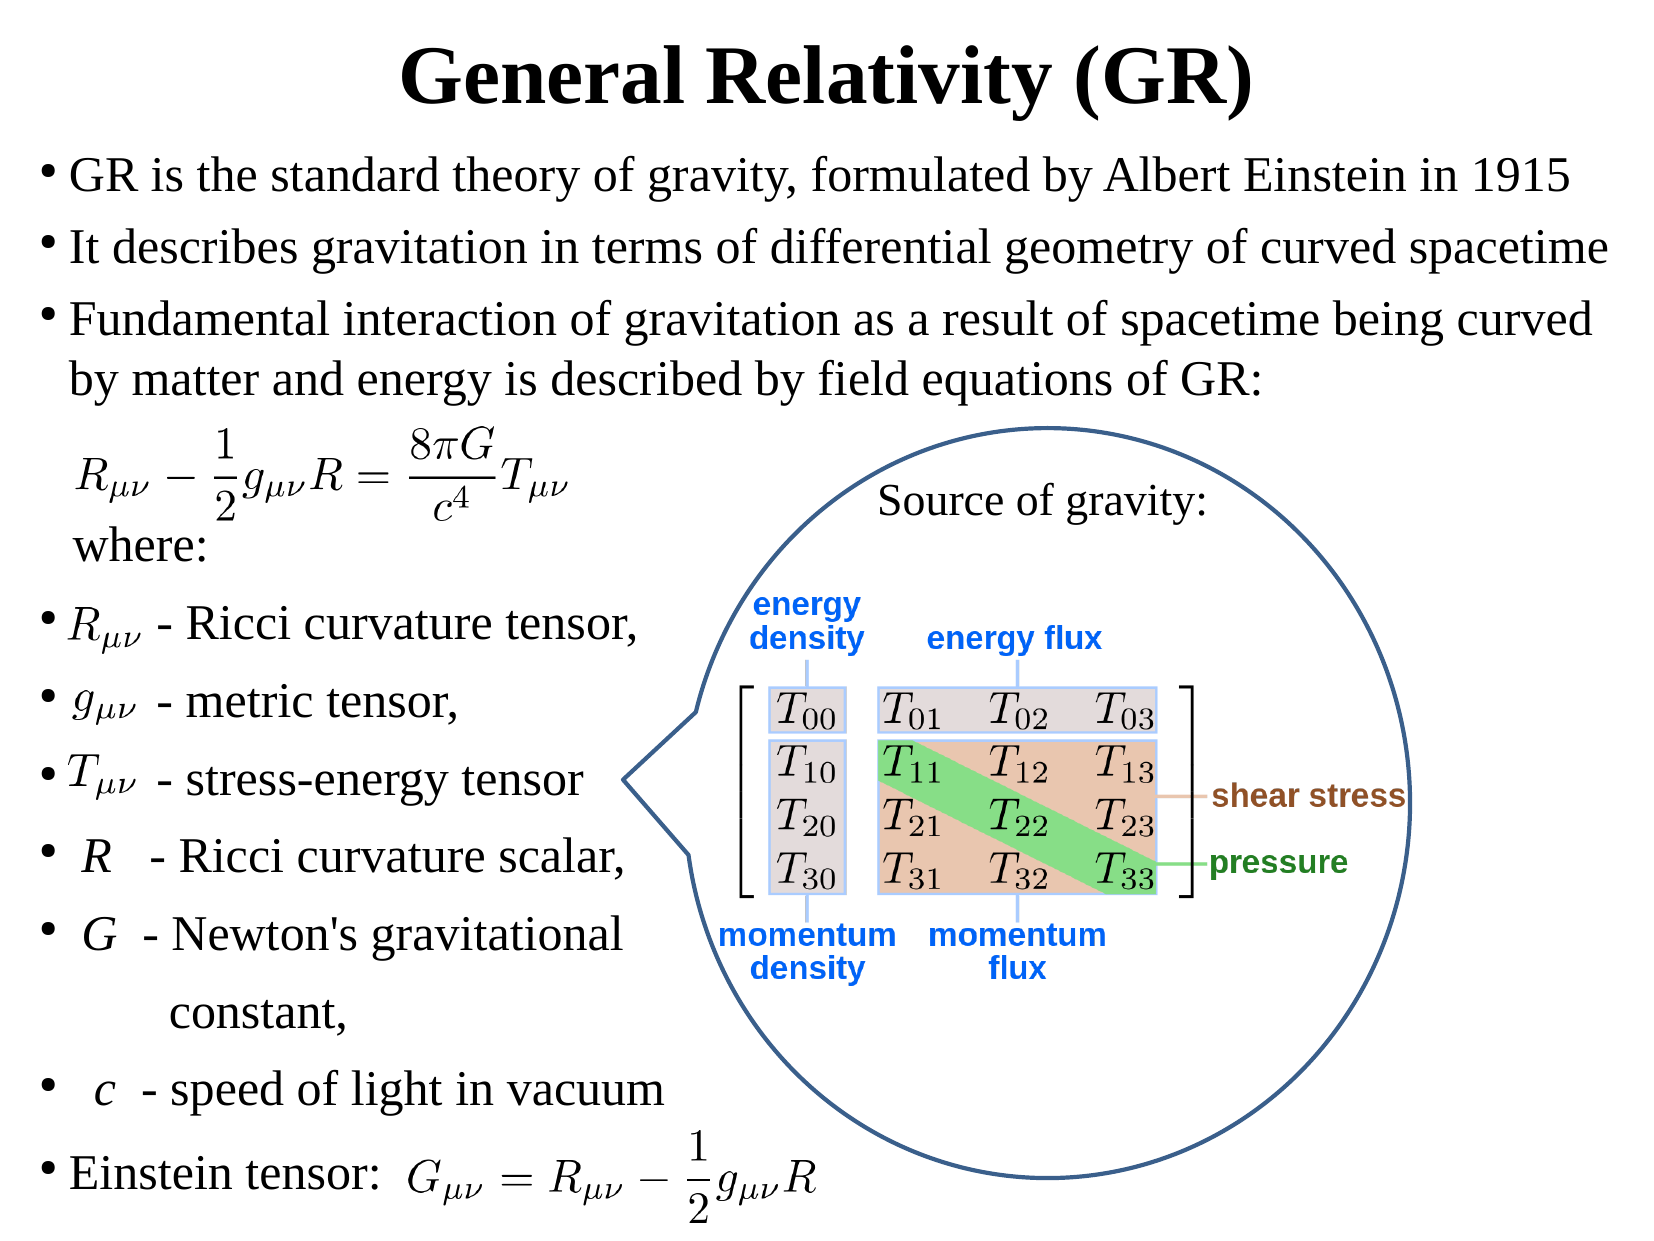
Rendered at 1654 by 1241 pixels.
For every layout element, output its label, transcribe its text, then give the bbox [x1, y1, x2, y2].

picture [67, 607, 141, 654]
picture [708, 944, 734, 998]
title General Relativity (GR) [27, 11, 1626, 130]
picture [408, 1130, 816, 1223]
picture [75, 426, 568, 521]
text_box Source of gravity: [877, 474, 1242, 526]
picture [67, 754, 136, 800]
picture [708, 570, 760, 663]
picture [708, 570, 1407, 998]
picture [72, 690, 136, 725]
picture [1335, 570, 1423, 998]
list GR is the standard theory of gravity, formulated by Albert Einstein in 1915 It describes gravitation in terms of differential geometry of curved spacetime Fundamental interaction of gravitation as a result of spacetime being curved by matter and energy is described by field equations of GR: where: - Ricci curvature tensor, - metric tensor, - stress-energy tensor R - Ricci curvature scalar, G - Newton's gravitational constant, c - speed of light in vacuum Einstein tensor: [24, 134, 1636, 1207]
